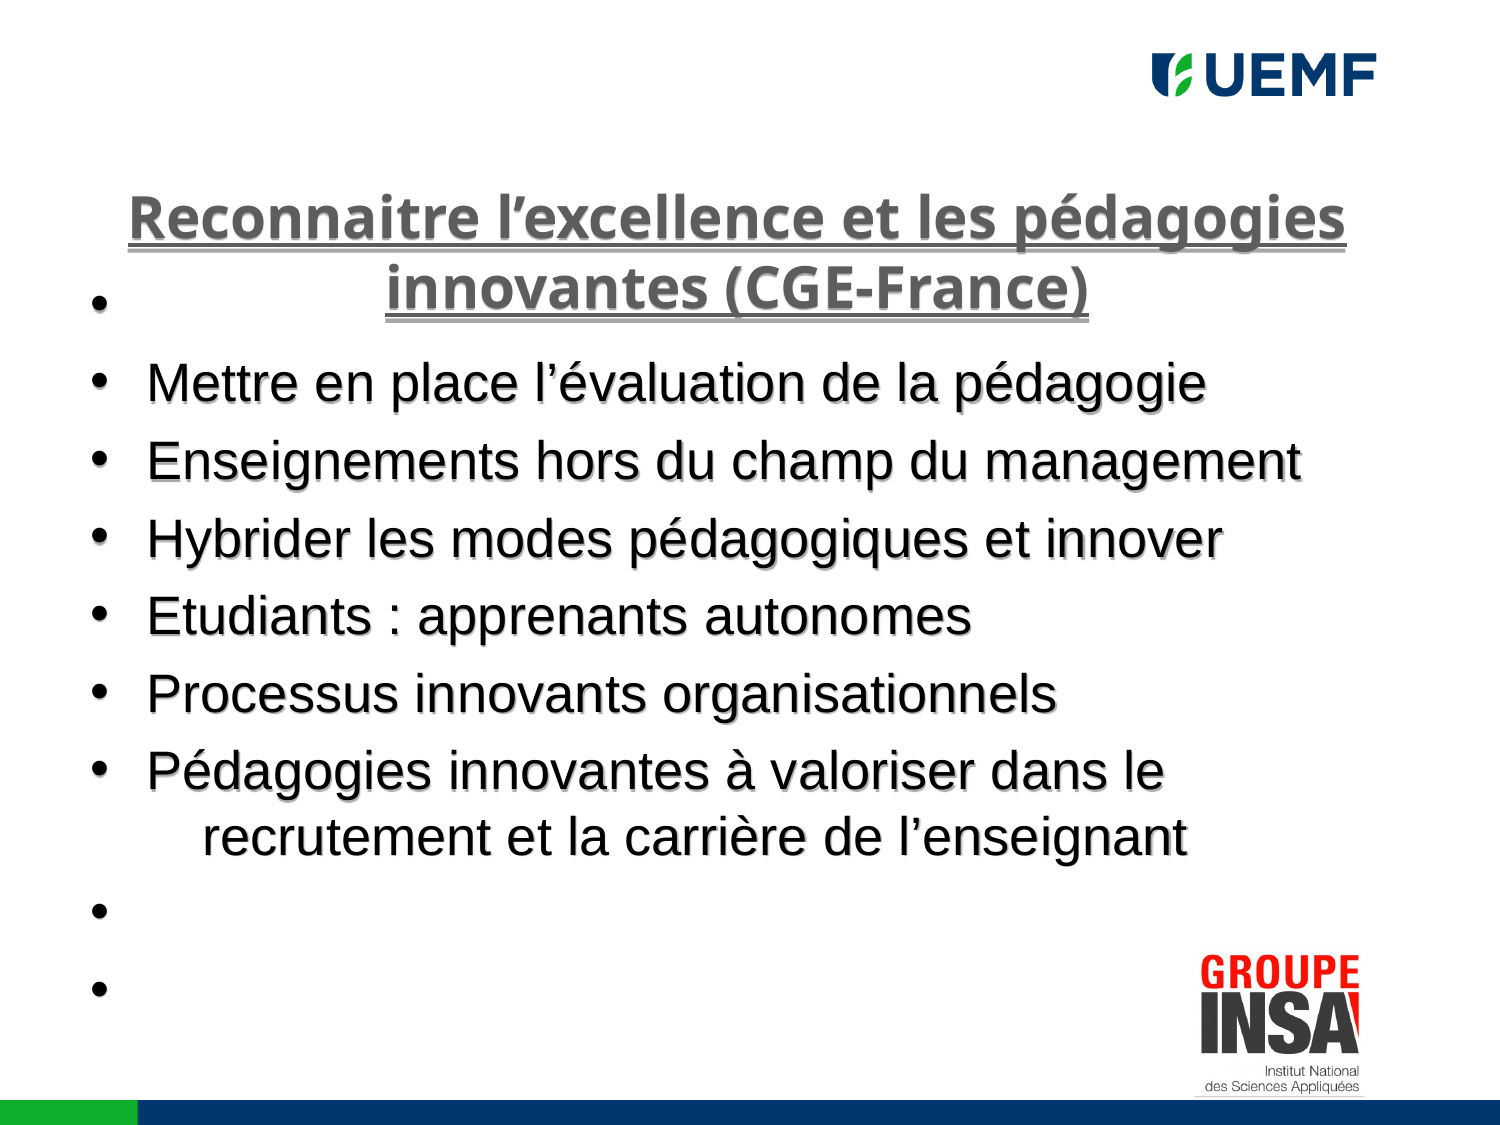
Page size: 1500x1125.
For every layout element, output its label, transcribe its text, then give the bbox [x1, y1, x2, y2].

list Mettre en place l’évaluation de la pédagogie Enseignements hors du champ du management Hybrider les modes pédagogiques et innover Etudiants : apprenants autonomes Processus innovants organisationnels Pédagogies innovantes à valoriser dans le recrutement et la carrière de l’enseignant [75, 262, 1426, 1005]
title Reconnaitre l’excellence et les pédagogies innovantes (CGE-France) [62, 102, 1413, 291]
